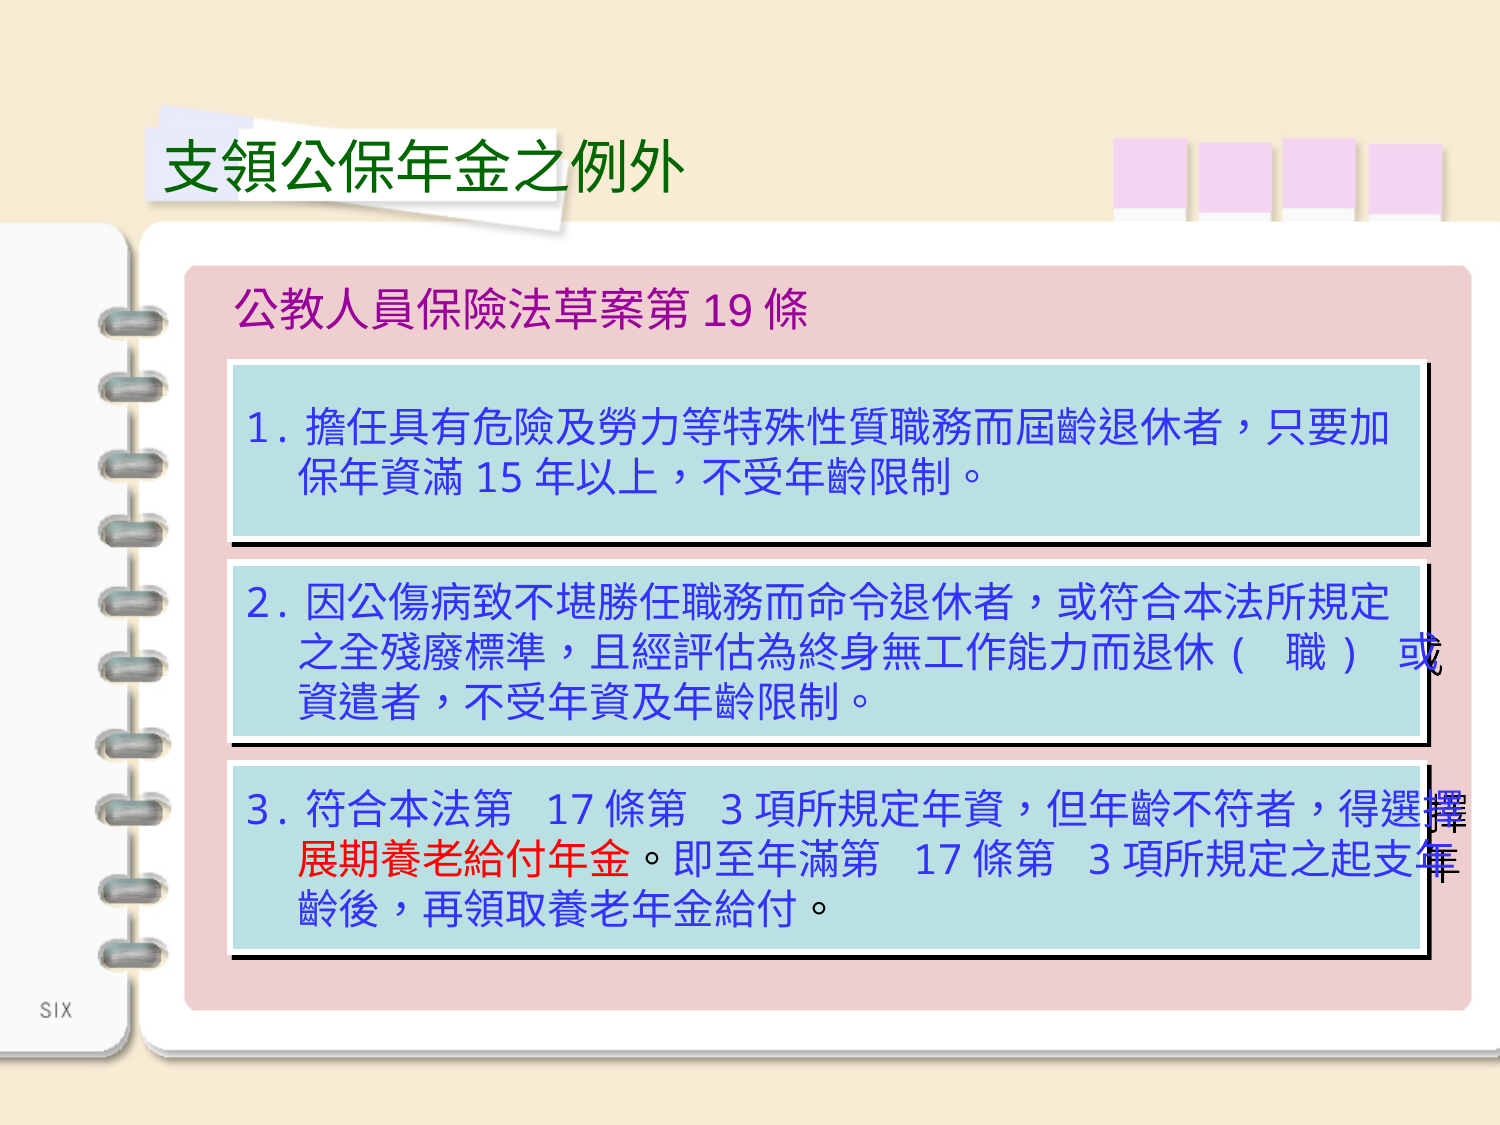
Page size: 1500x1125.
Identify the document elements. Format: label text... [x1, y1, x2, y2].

text_box 1.擔任具有危險及勞力等特殊性質職務而屆齡退休者，只要加 保年資滿15年以上，不受年齡限制。 [230, 362, 1423, 539]
text_box 3.符合本法第 17條第 3項所規定年資，但年齡不符者，得選擇 展期養老給付年金。即至年滿第 17條第 3項所規定之起支年 齡後，再領取養老年金給付。 [230, 763, 1423, 952]
text_box 支領公保年金之例外 [148, 123, 1235, 208]
text_box 2.因公傷病致不堪勝任職務而命令退休者，或符合本法所規定 之全殘廢標準，且經評估為終身無工作能力而退休( 職) 或 資遣者，不受年資及年齡限制。 [230, 562, 1423, 740]
title 公教人員保險法草案第19條 [218, 267, 1105, 350]
